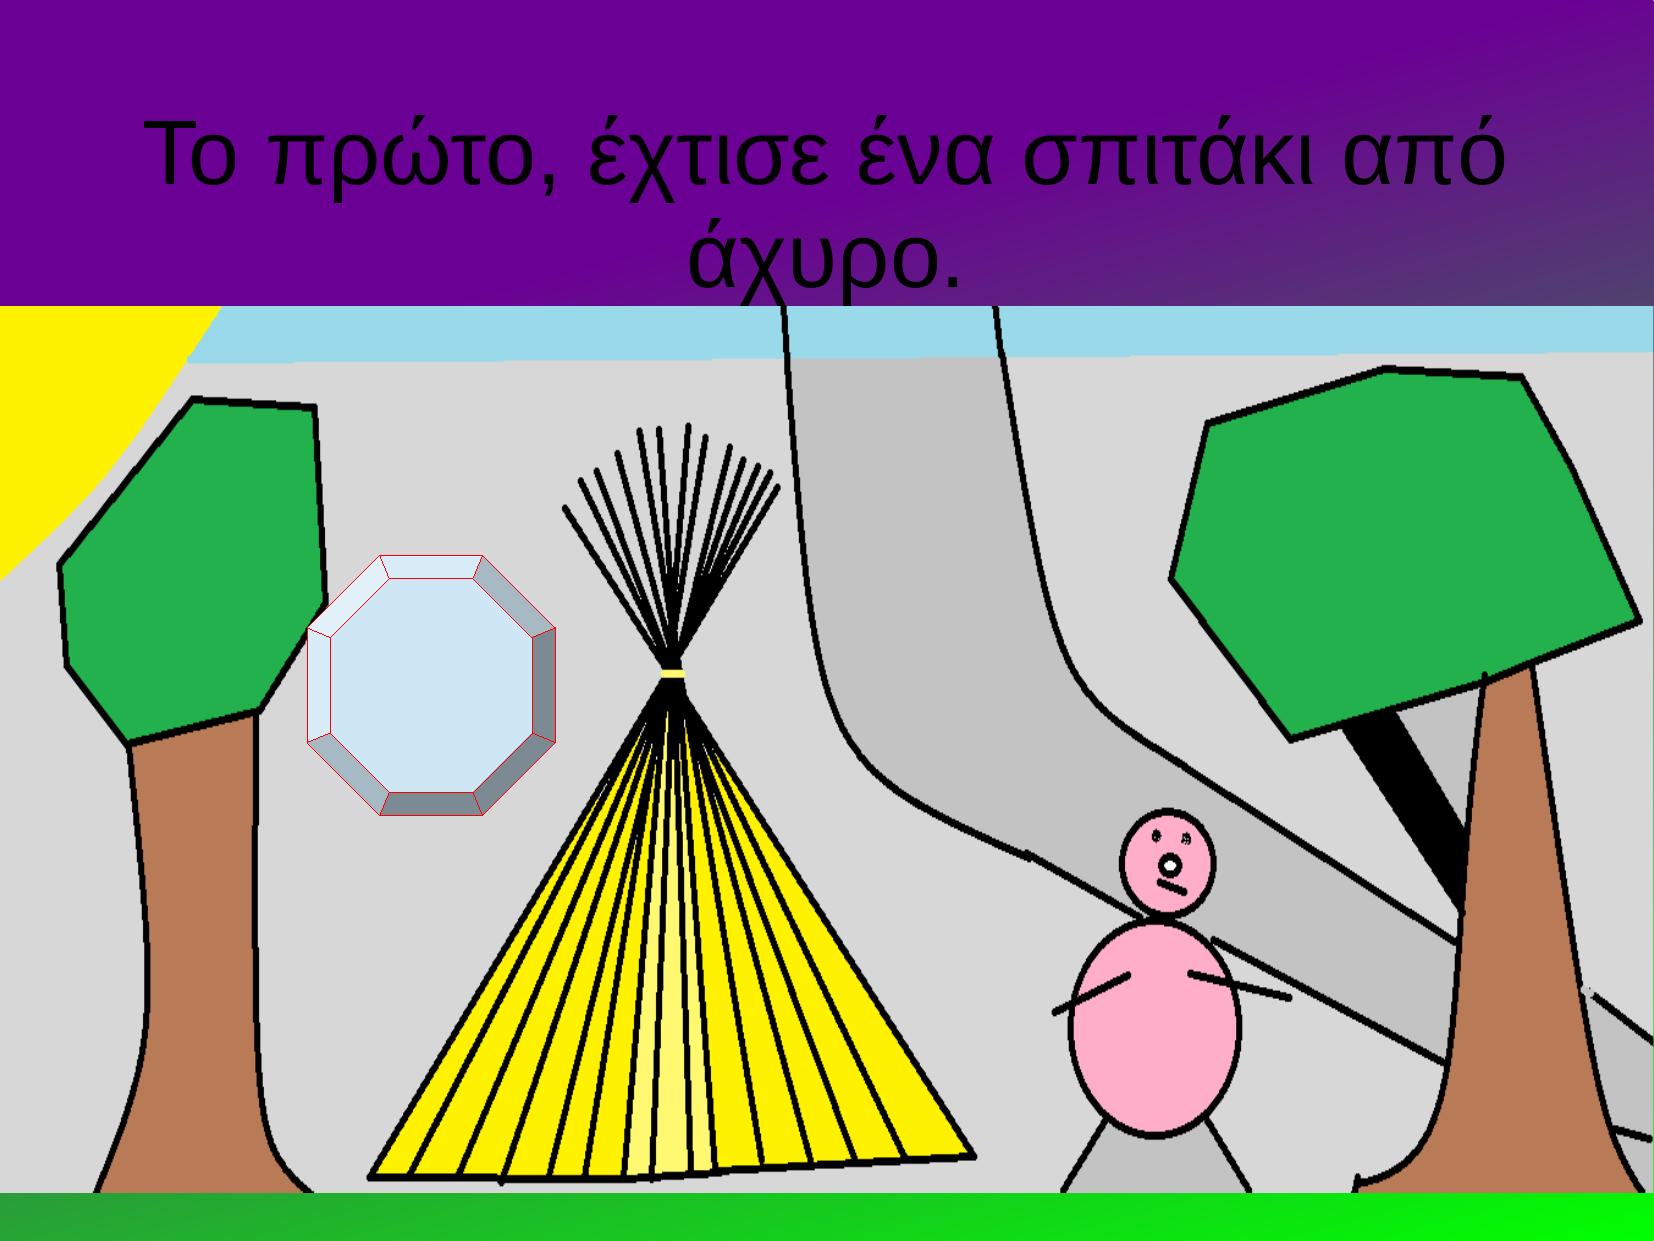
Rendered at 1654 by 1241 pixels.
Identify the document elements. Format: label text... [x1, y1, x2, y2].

text_box [307, 555, 556, 816]
title Το πρώτο, έχτισε ένα σπιτάκι από άχυρο. [82, 0, 1571, 306]
picture [0, 306, 1654, 1193]
